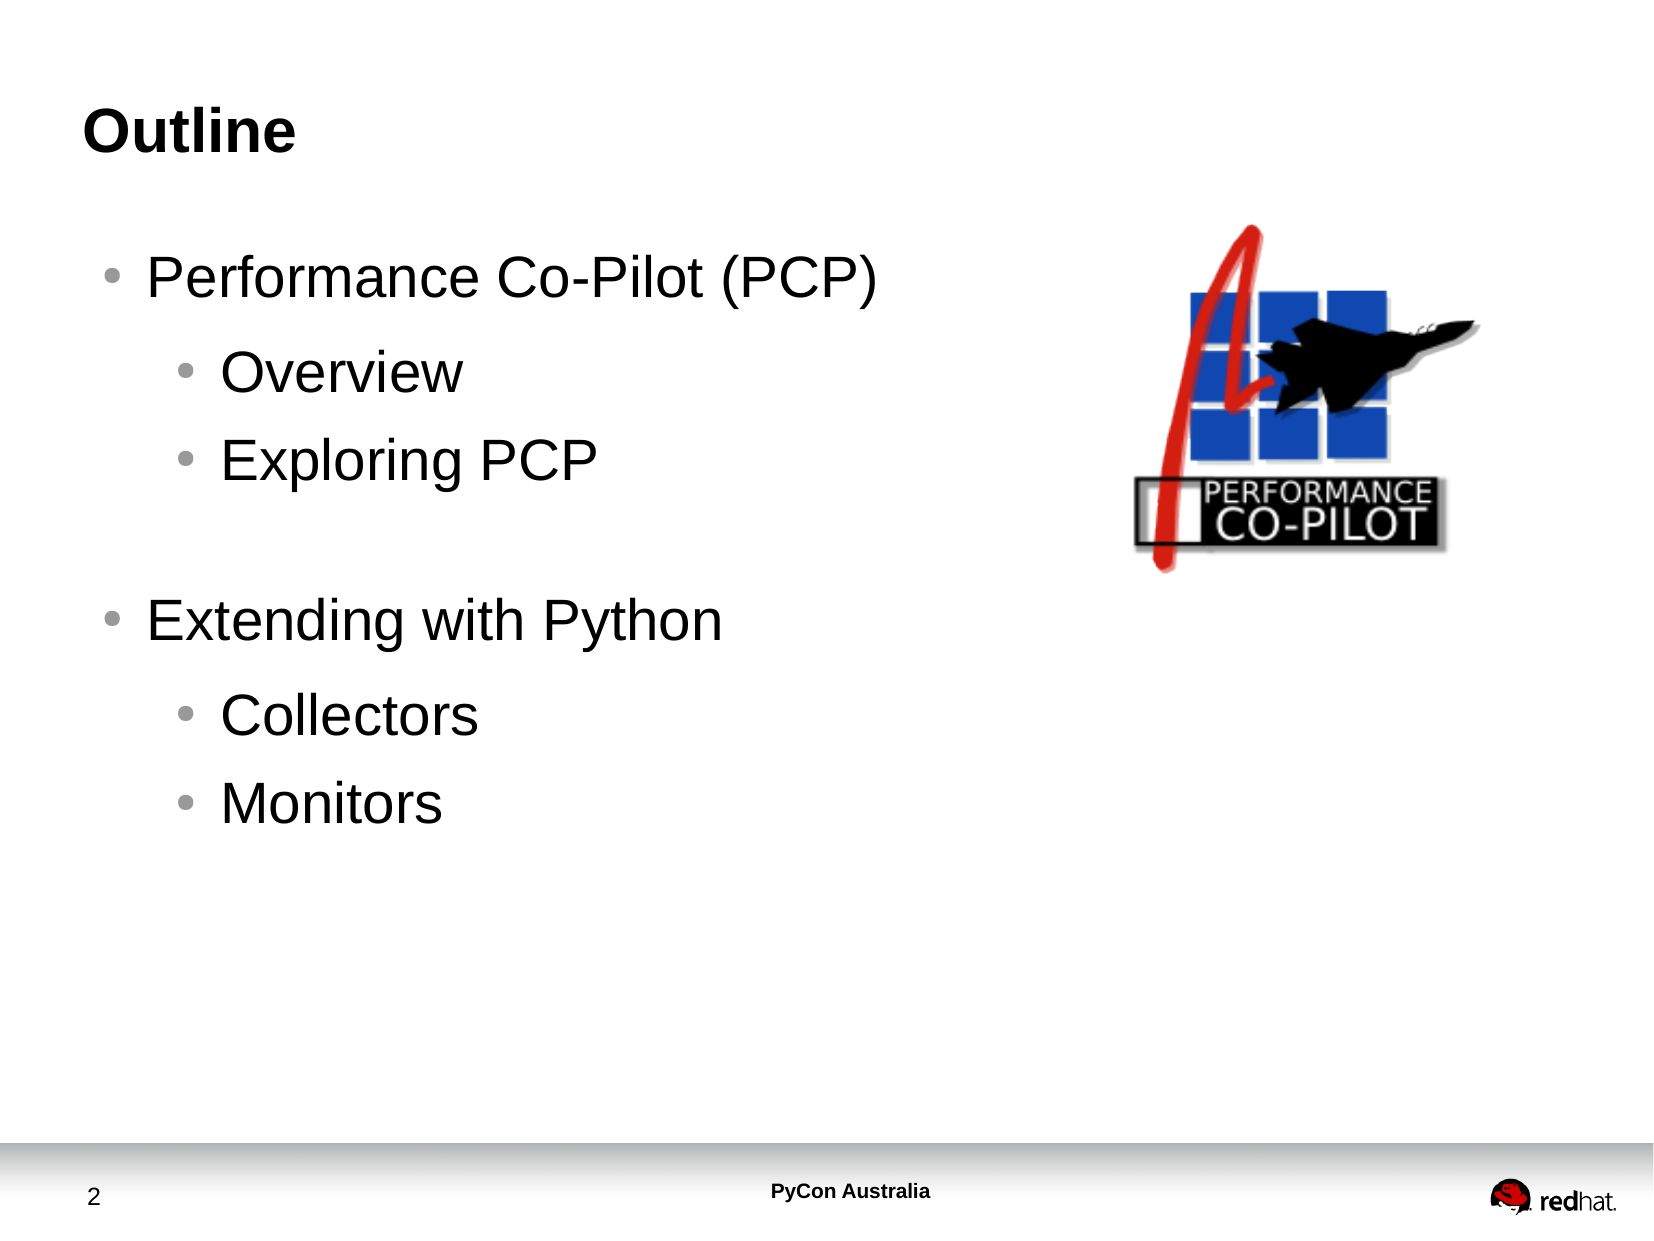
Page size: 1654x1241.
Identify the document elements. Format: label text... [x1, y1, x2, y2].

list Performance Co-Pilot (PCP) Overview Exploring PCP Extending with Python Collectors Monitors [86, 244, 1576, 1039]
picture [1117, 212, 1494, 591]
title Outline [82, 37, 1571, 226]
picture [0, 1143, 1654, 1241]
